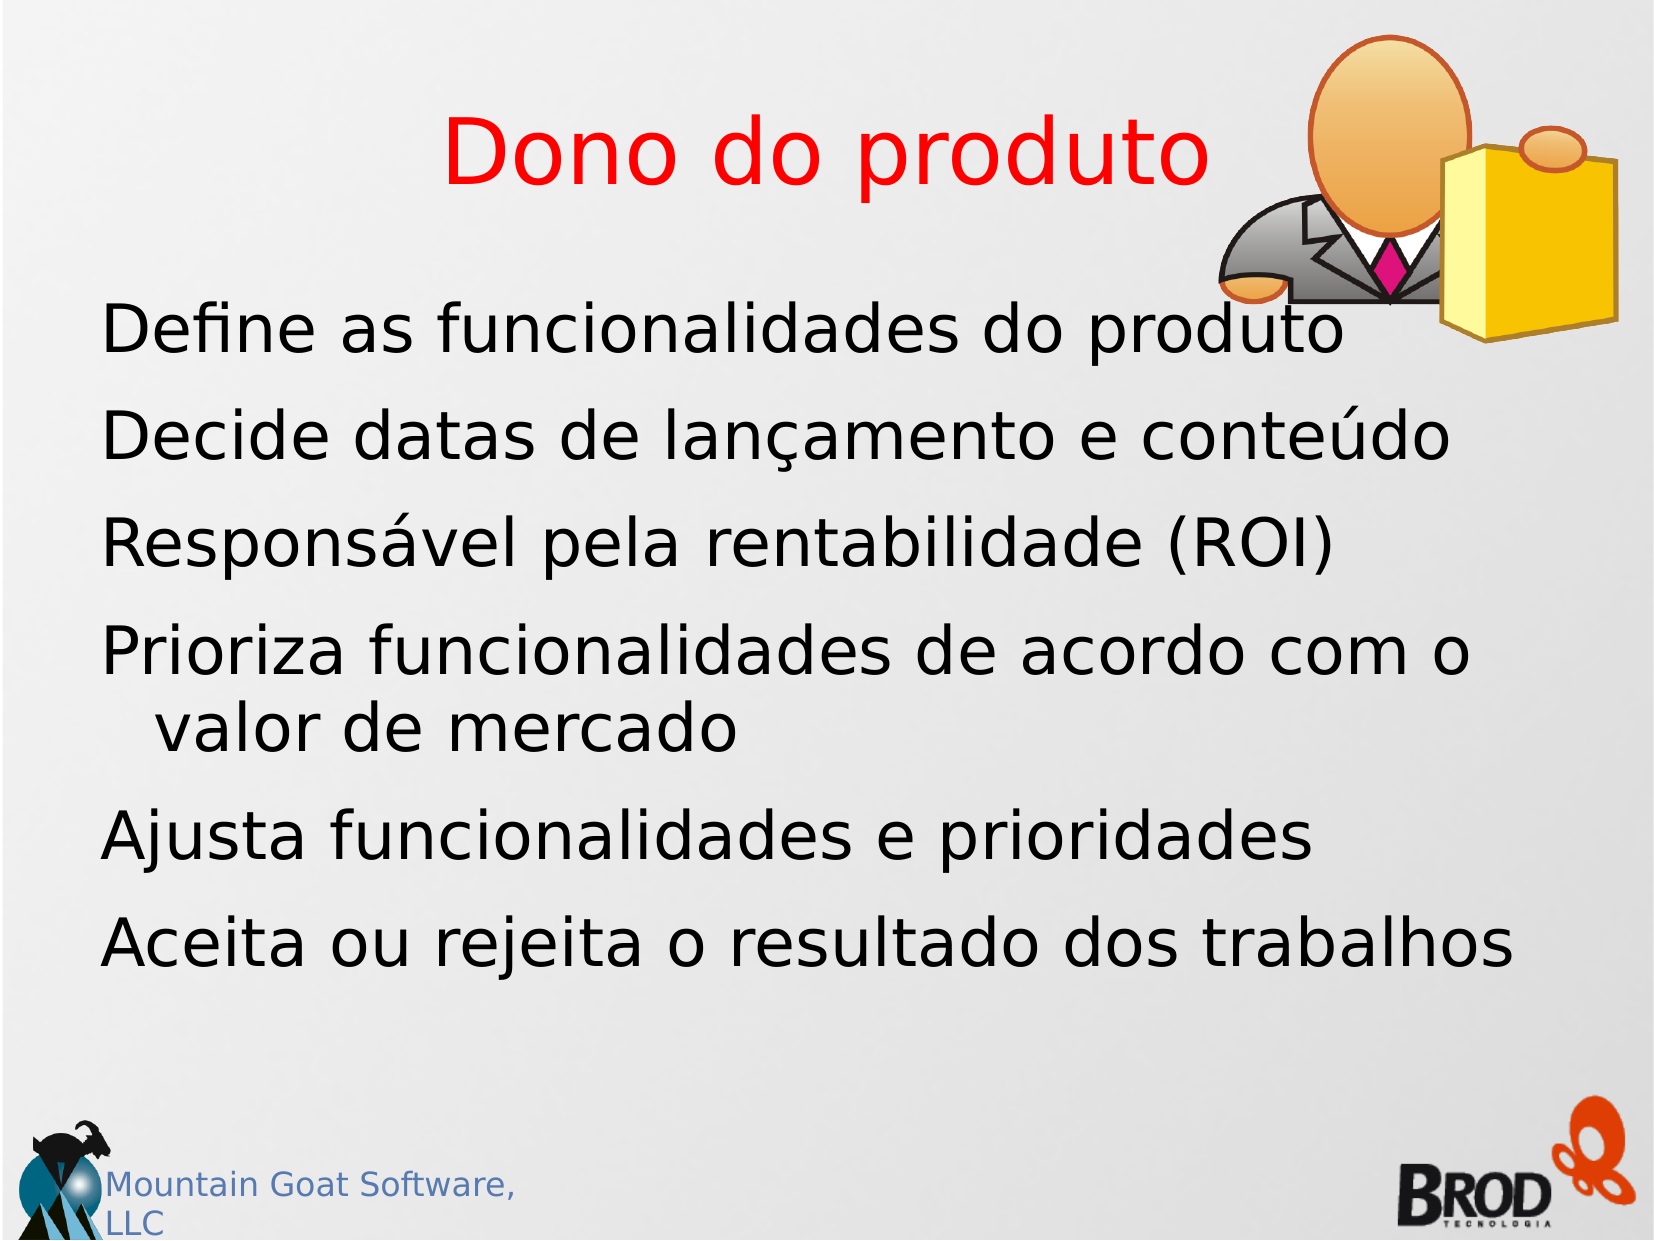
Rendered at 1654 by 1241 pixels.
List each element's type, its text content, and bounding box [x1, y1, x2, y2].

title Dono do produto [82, 56, 1218, 250]
list Define as funcionalidades do produto Decide datas de lançamento e conteúdo Responsável pela rentabilidade (ROI) Prioriza funcionalidades de acordo com o valor de mercado Ajusta funcionalidades e prioridades Aceita ou rejeita o resultado dos trabalhos [82, 290, 1571, 1094]
picture [2, 0, 1654, 1241]
